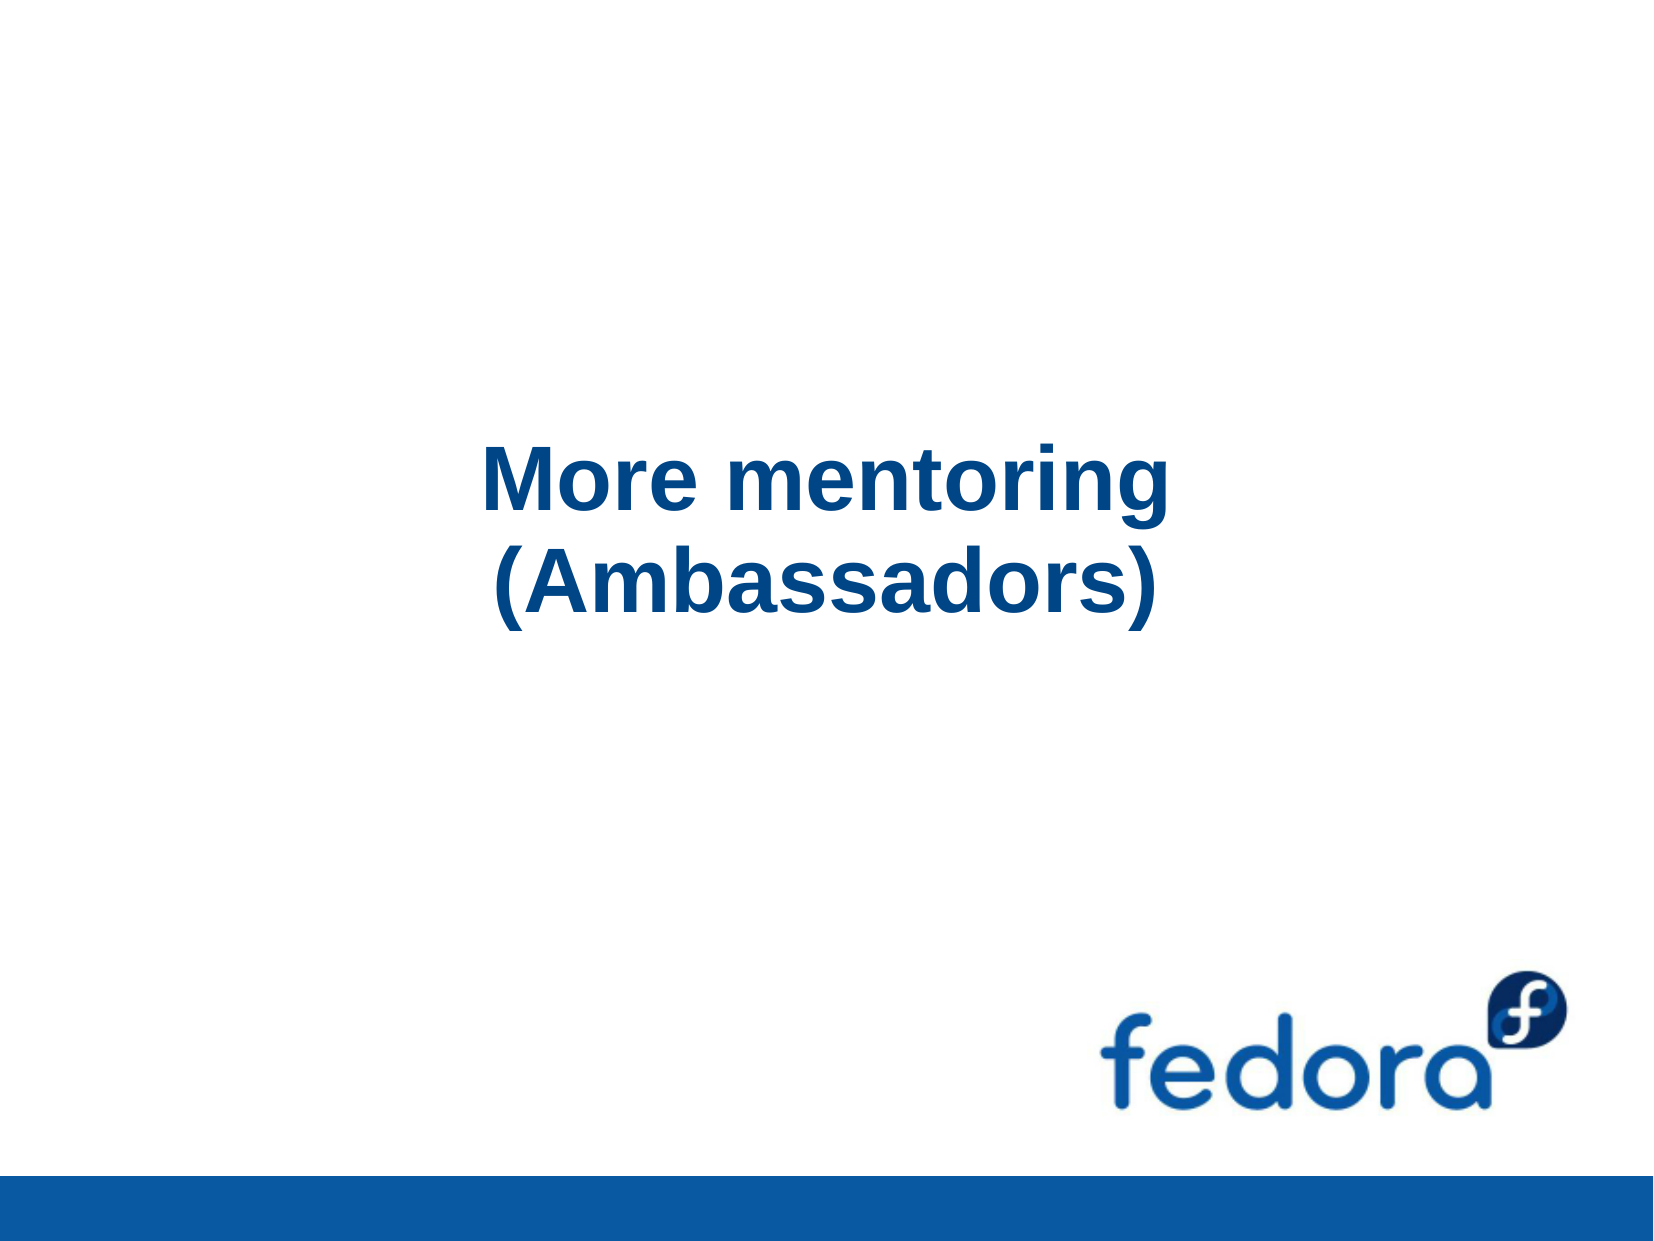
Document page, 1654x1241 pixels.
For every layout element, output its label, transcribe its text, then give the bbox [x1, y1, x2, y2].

picture [1087, 959, 1576, 1125]
picture [0, 1176, 1654, 1241]
subtitle More mentoring (Ambassadors) [82, 56, 1571, 1102]
